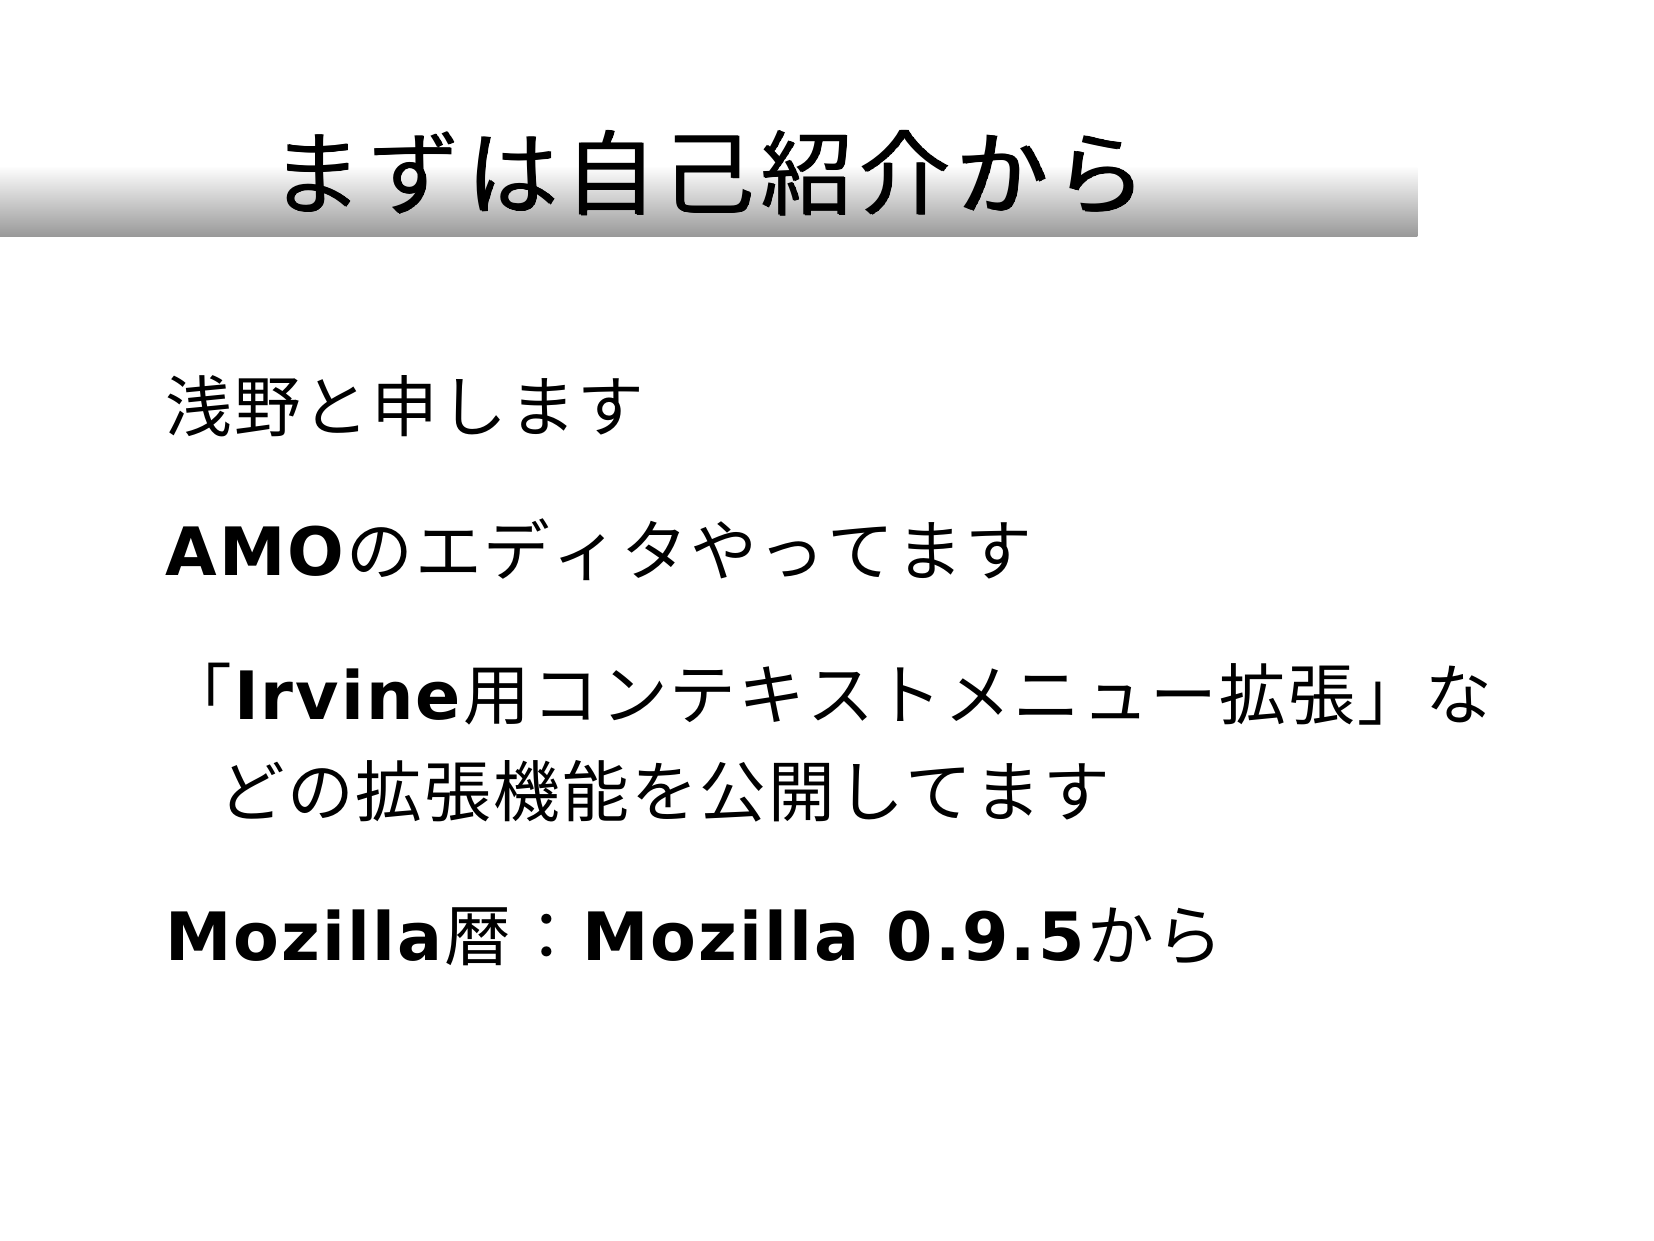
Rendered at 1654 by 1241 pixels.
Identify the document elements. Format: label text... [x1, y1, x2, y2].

list 浅野と申します AMOのエディタやってます 「Irvine用コンテキストメニュー拡張」などの拡張機能を公開してます Mozilla暦：Mozilla 0.9.5から [147, 354, 1506, 1109]
title まずは自己紹介から [0, 97, 1418, 237]
